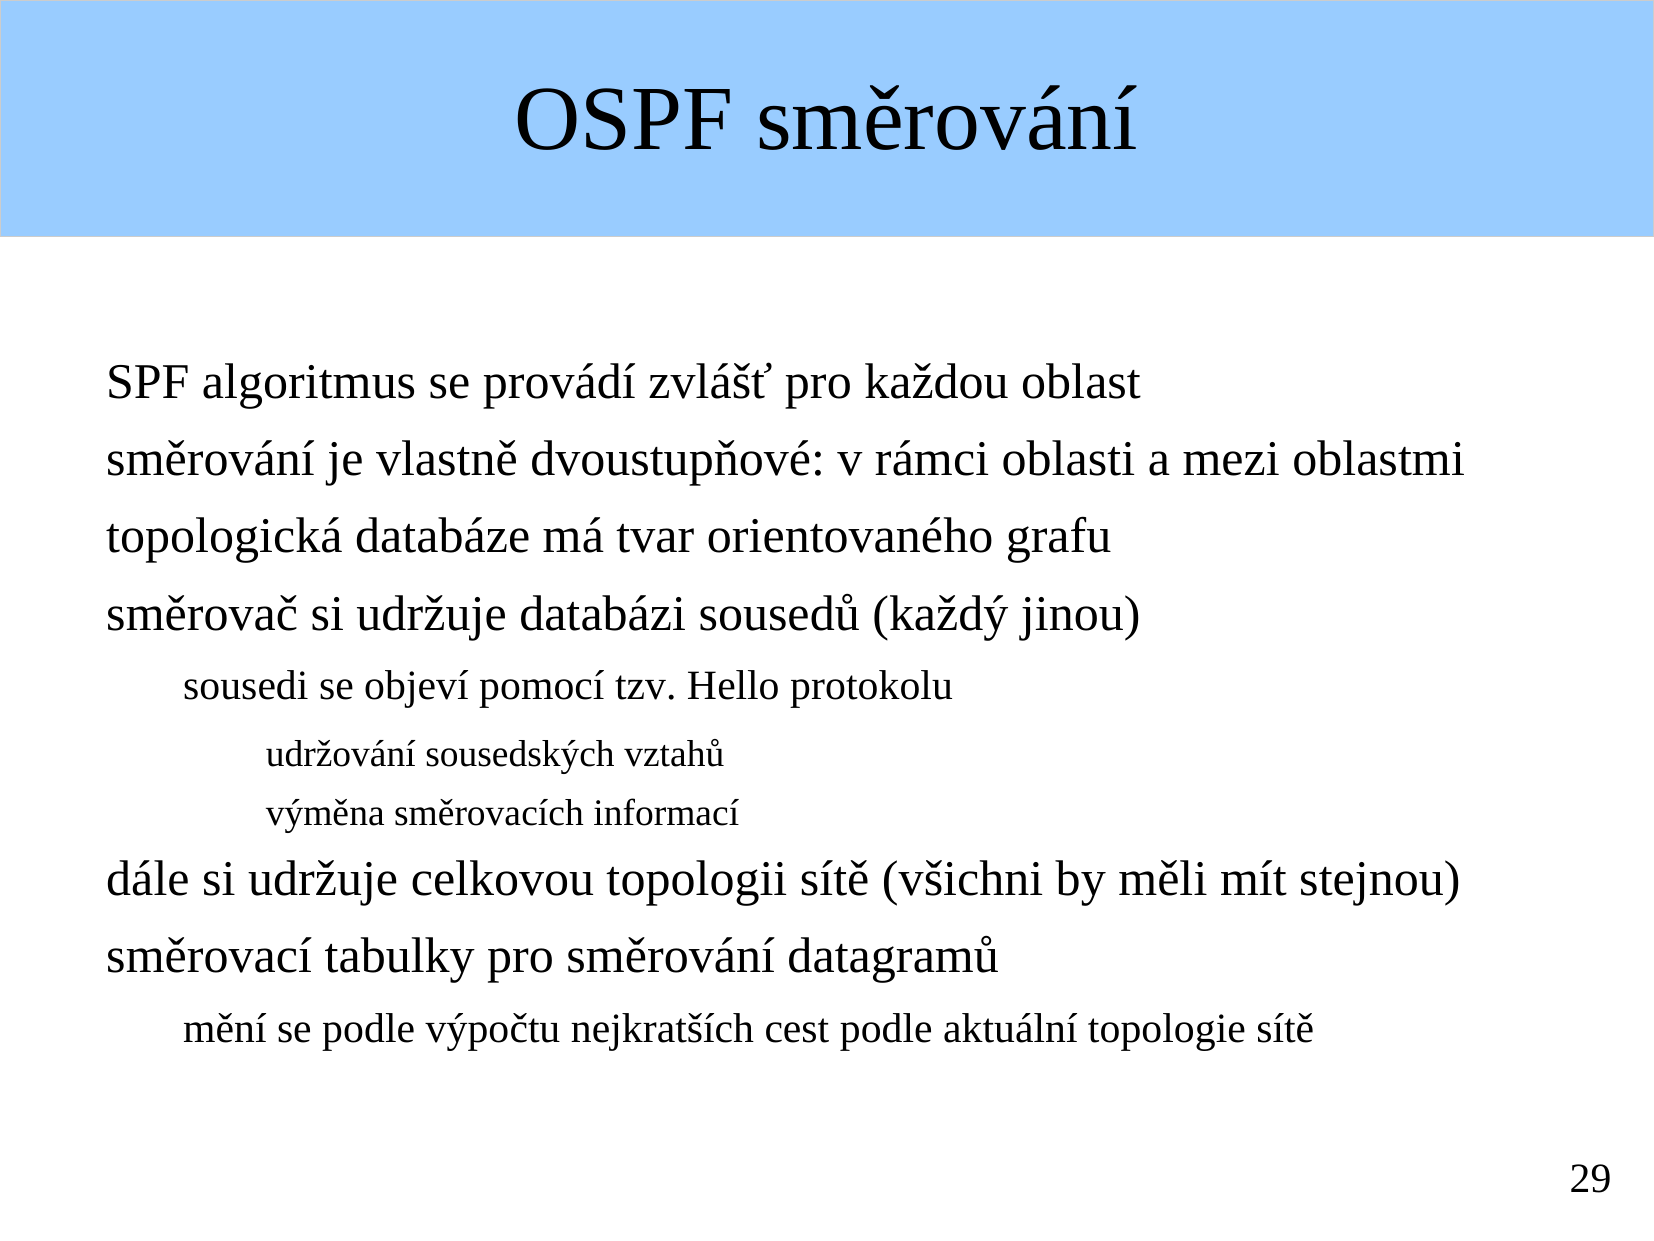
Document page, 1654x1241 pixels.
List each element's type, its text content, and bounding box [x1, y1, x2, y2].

list SPF algoritmus se provádí zvlášť pro každou oblast směrování je vlastně dvoustupňové: v rámci oblasti a mezi oblastmi topologická databáze má tvar orientovaného grafu směrovač si udržuje databázi sousedů (každý jinou) sousedi se objeví pomocí tzv. Hello protokolu udržování sousedských vztahů výměna směrovacích informací dále si udržuje celkovou topologii sítě (všichni by měli mít stejnou) směrovací tabulky pro směrování datagramů mění se podle výpočtu nejkratších cest podle aktuální topologie sítě [88, 353, 1565, 1182]
title OSPF směrování [0, 0, 1654, 237]
